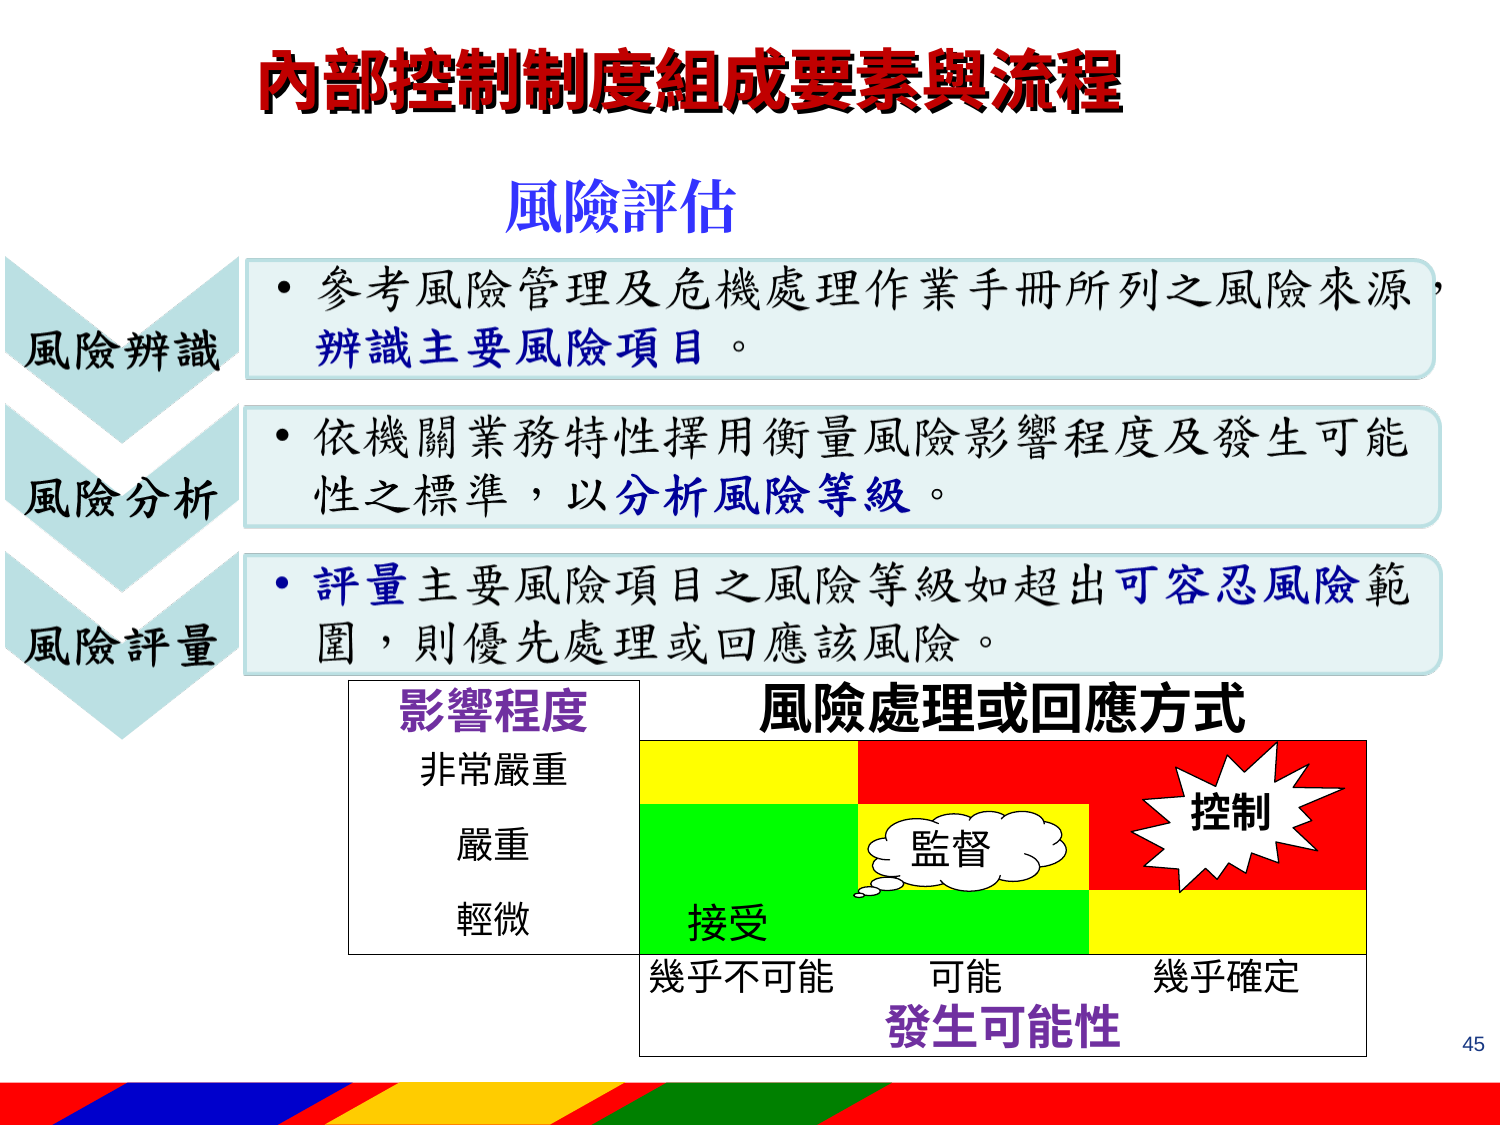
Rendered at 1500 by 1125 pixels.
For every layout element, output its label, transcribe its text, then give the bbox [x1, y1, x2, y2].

picture [0, 238, 1497, 740]
title 風險評估 [239, 175, 1003, 235]
text_box 內部控制制度組成要素與流程 [239, 6, 1251, 149]
chart [334, 740, 1391, 1089]
text_box <編號> [1149, 1023, 1500, 1099]
